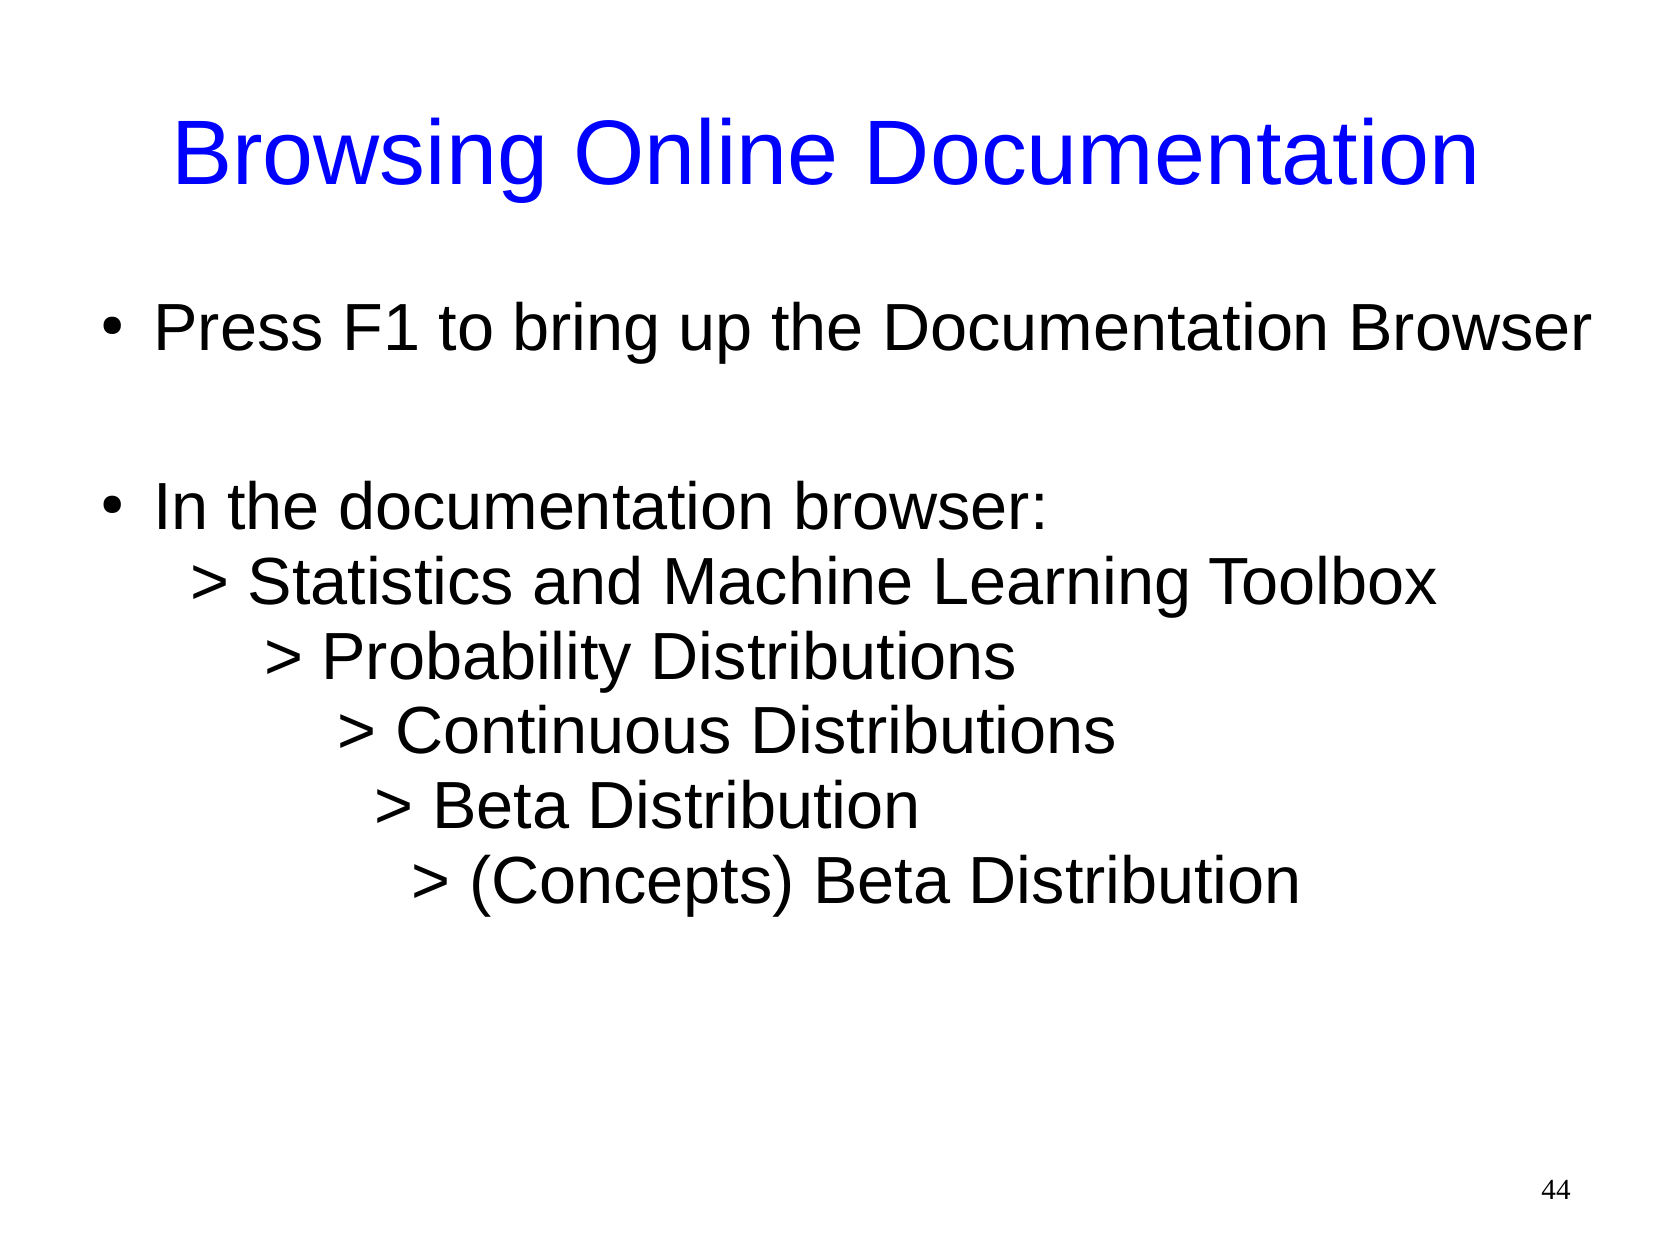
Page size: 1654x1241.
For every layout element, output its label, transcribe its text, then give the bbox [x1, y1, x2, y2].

title Browsing Online Documentation [82, 56, 1571, 250]
list Press F1 to bring up the Documentation Browser In the documentation browser: > Statistics and Machine Learning Toolbox > Probability Distributions > Continuous Distributions > Beta Distribution > (Concepts) Beta Distribution [82, 290, 1654, 1094]
